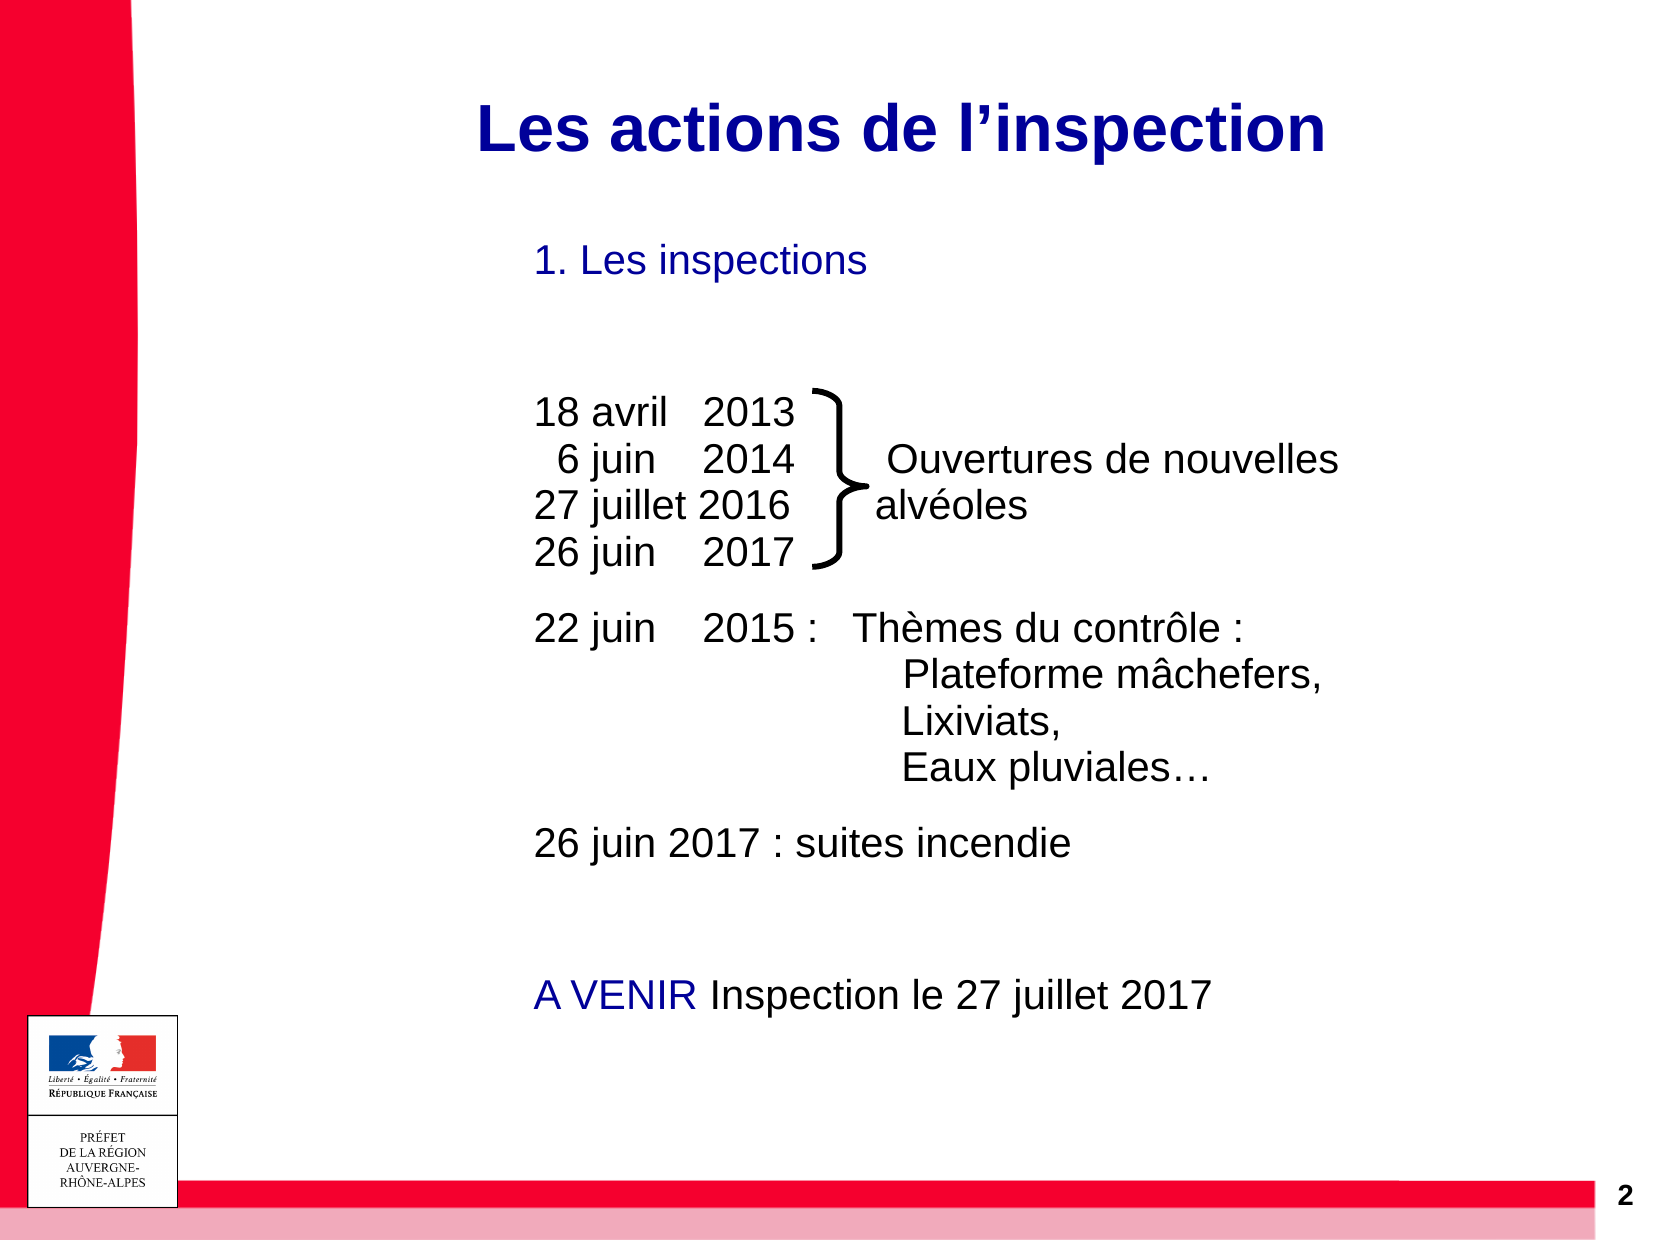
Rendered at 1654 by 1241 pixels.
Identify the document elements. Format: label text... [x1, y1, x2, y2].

title Les actions de l’inspection [458, 31, 1347, 225]
picture [0, 0, 1654, 1240]
list 1. Les inspections 18 avril 2013 6 juin 2014 Ouvertures de nouvelles 27 juillet 2016 alvéoles 26 juin 2017 22 juin 2015 : Thèmes du contrôle : Plateforme mâchefers, Lixiviats, Eaux pluviales… 26 juin 2017 : suites incendie A VENIR Inspection le 27 juillet 2017 [462, 236, 1384, 1067]
